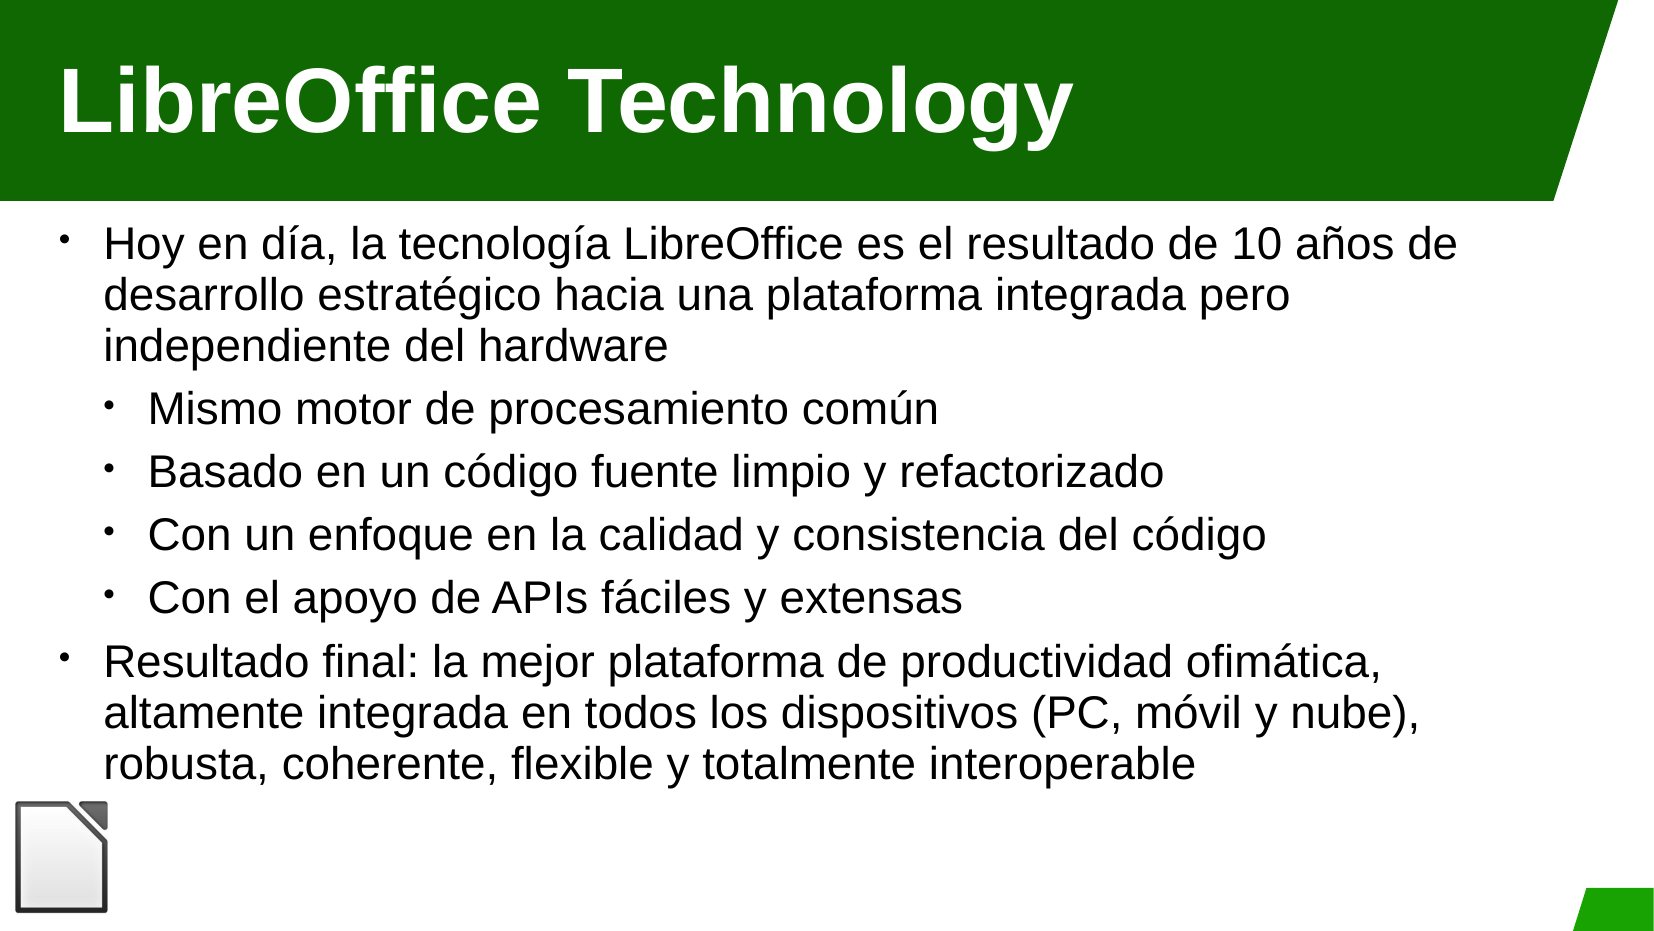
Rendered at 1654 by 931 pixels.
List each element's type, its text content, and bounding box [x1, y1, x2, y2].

picture [12, 798, 111, 917]
title LibreOffice Technology [59, 13, 1548, 189]
list Hoy en día, la tecnología LibreOffice es el resultado de 10 años de desarrollo estratégico hacia una plataforma integrada pero independiente del hardware Mismo motor de procesamiento común Basado en un código fuente limpio y refactorizado Con un enfoque en la calidad y consistencia del código Con el apoyo de APIs fáciles y extensas Resultado final: la mejor plataforma de productividad ofimática, altamente integrada en todos los dispositivos (PC, móvil y nube), robusta, coherente, flexible y totalmente interoperable [59, 217, 1548, 886]
